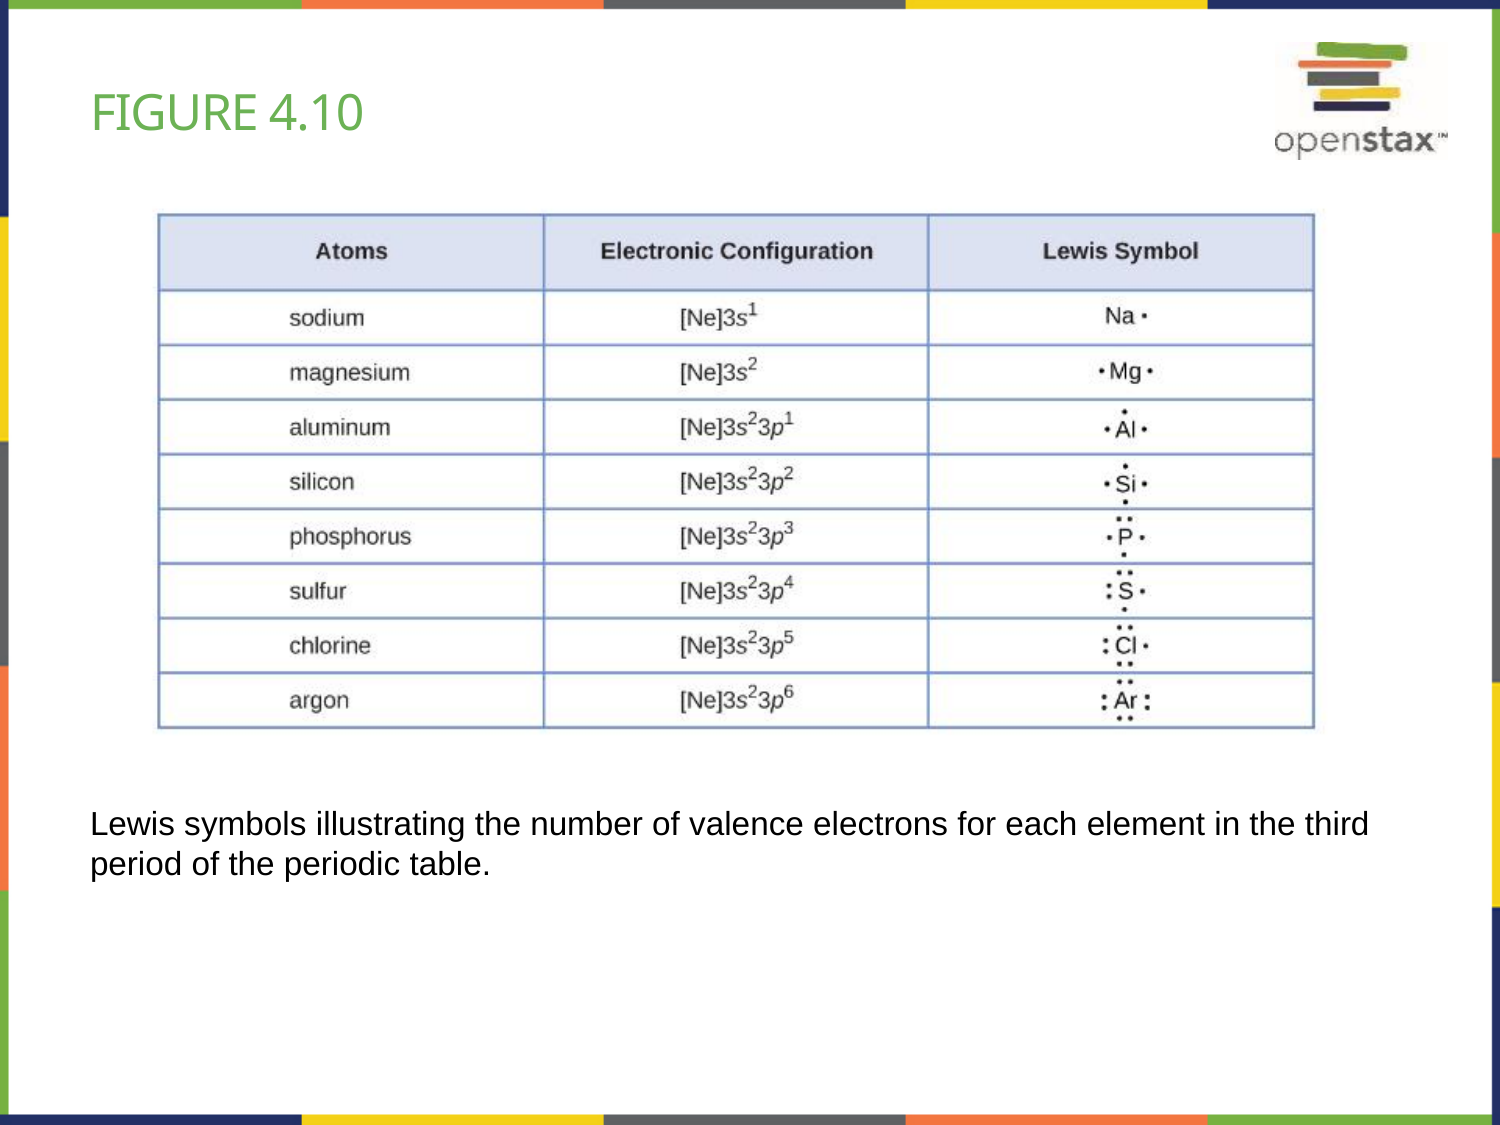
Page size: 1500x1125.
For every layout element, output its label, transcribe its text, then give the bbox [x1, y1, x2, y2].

title Figure 4.10 [75, 39, 1398, 148]
picture [0, 0, 1500, 1125]
list Lewis symbols illustrating the number of valence electrons for each element in the third period of the periodic table. [75, 794, 1398, 986]
